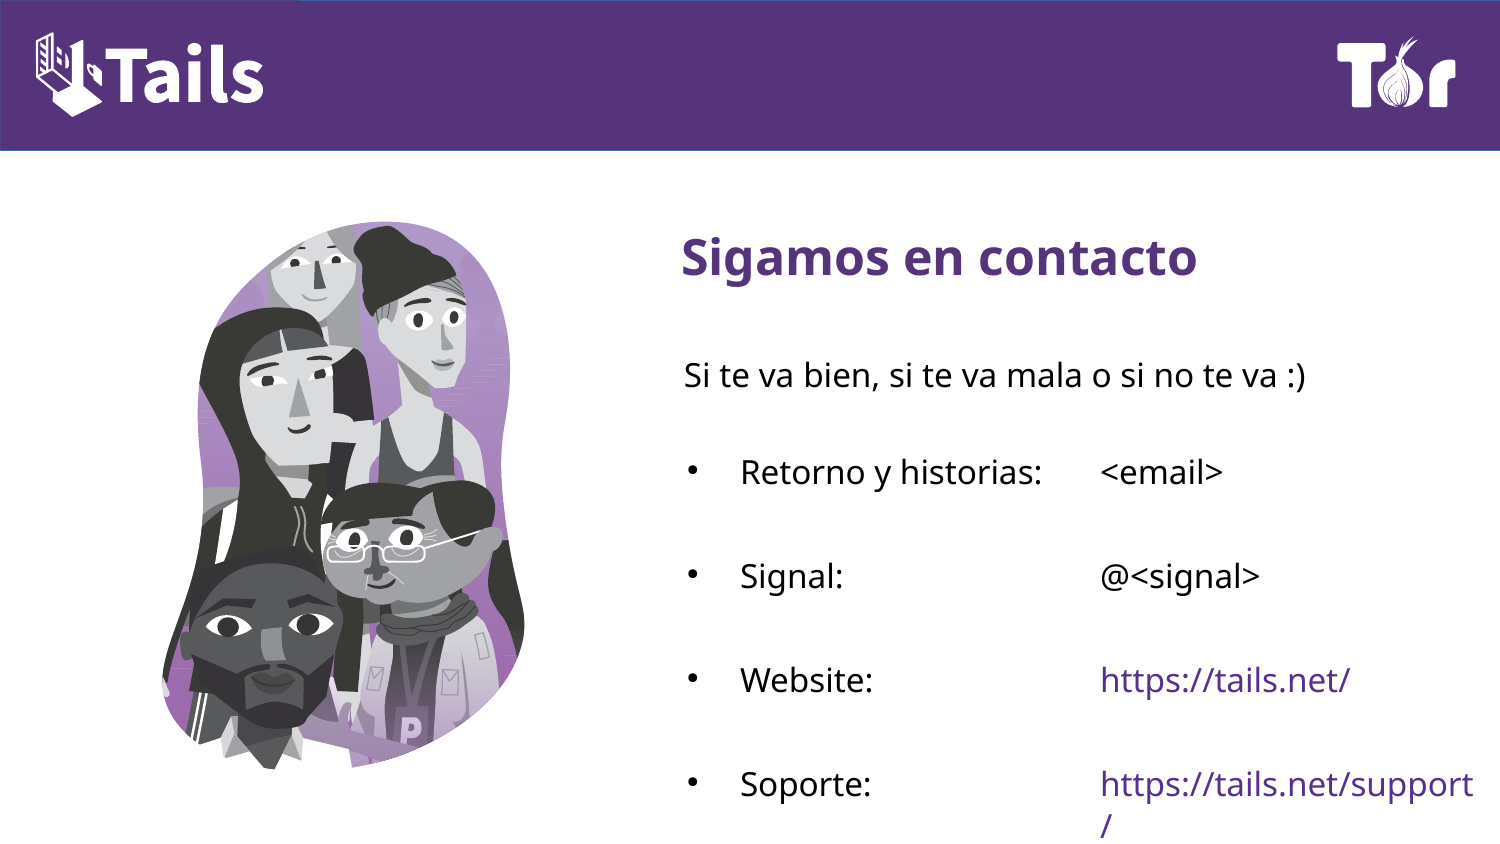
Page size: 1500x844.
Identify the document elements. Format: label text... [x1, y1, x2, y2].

text_box Si te va bien, si te va mala o si no te va :) [669, 338, 1500, 449]
picture [155, 214, 532, 778]
list Retorno y historias: Signal: Website: Soporte: [669, 449, 1029, 819]
title Sigamos en contacto [680, 197, 1426, 314]
list <email> @<signal> https://tails.net/ https://tails.net/support/ [1029, 449, 1485, 819]
